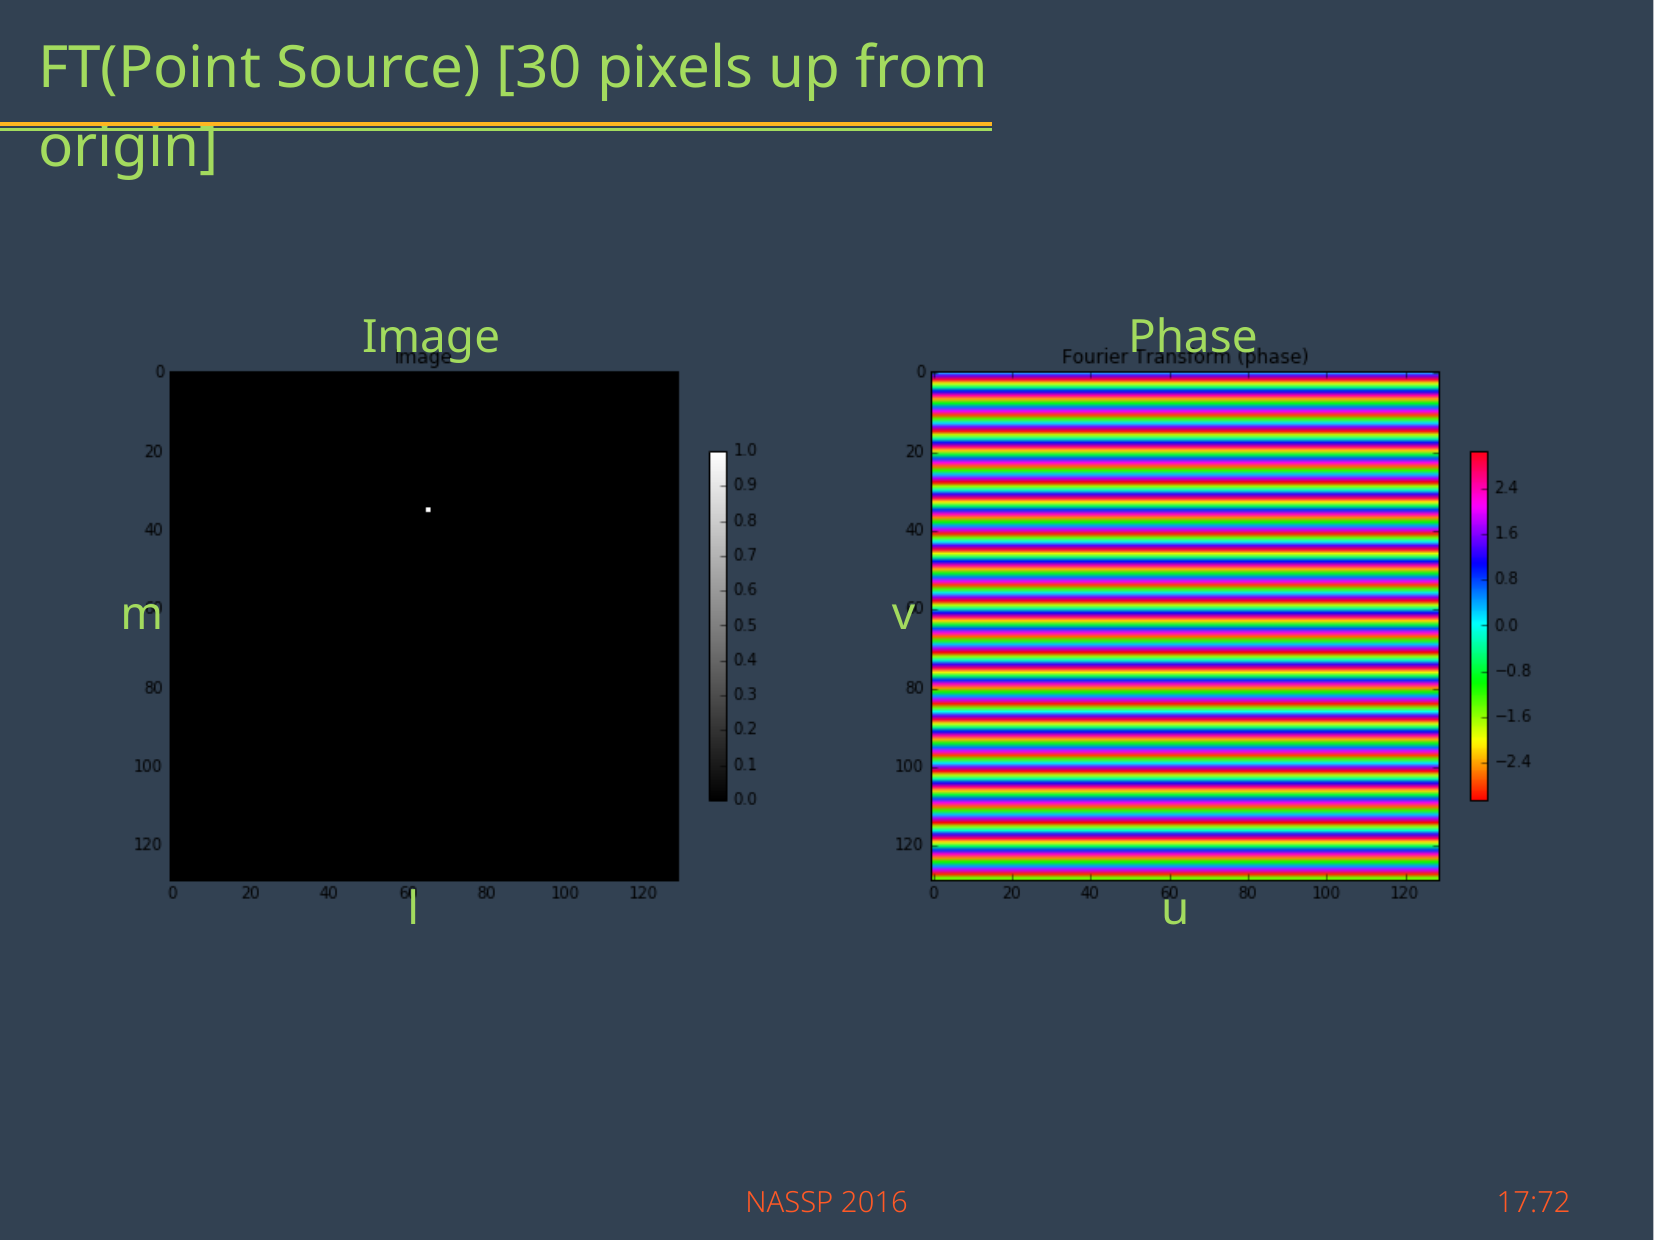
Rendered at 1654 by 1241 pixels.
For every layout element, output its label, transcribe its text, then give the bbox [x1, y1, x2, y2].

text_box Image [230, 296, 632, 367]
picture [123, 337, 1542, 913]
text_box l [348, 868, 479, 938]
text_box v [838, 572, 969, 643]
text_box m [76, 572, 207, 643]
text_box u [1110, 868, 1241, 938]
text_box Phase [992, 296, 1394, 367]
text_box FT(Point Source) [30 pixels up from origin] [23, 17, 1182, 103]
